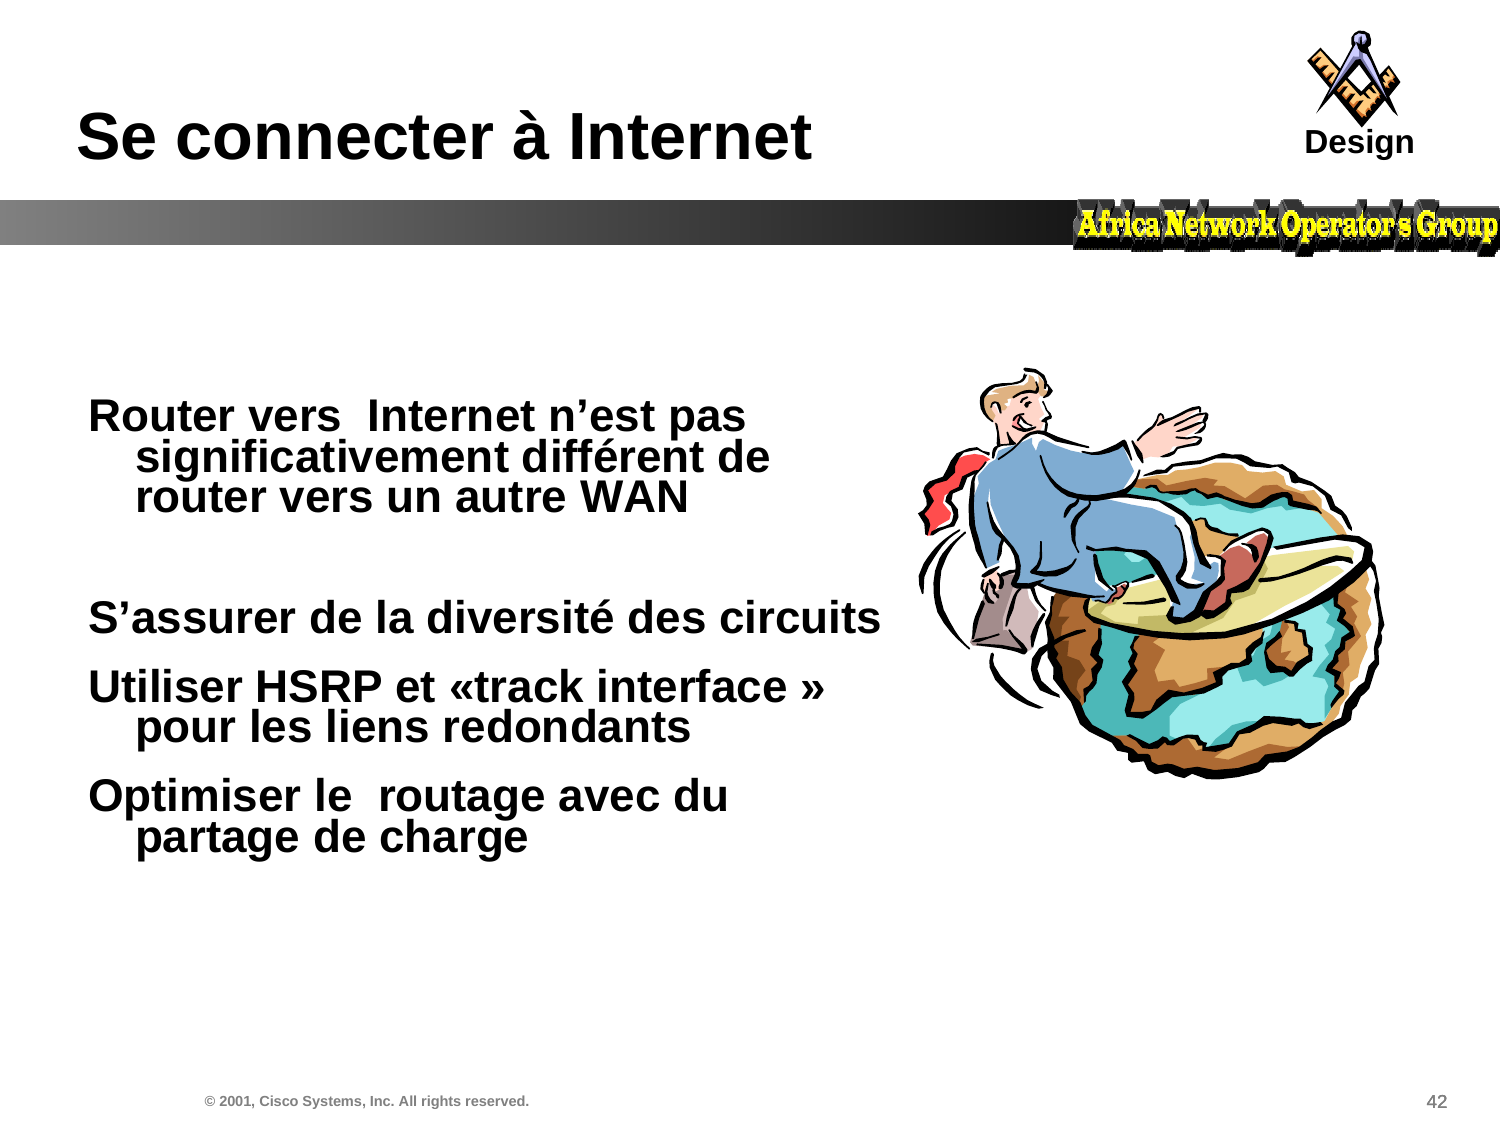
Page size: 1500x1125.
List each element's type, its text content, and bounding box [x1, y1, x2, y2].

picture [1070, 180, 1500, 275]
picture [917, 365, 1389, 784]
title Se connecter à Internet [62, 41, 1314, 180]
list Router vers Internet n’est pas significativement différent de router vers un autre WAN S’assurer de la diversité des circuits Utiliser HSRP et «track interface » pour les liens redondants Optimiser le routage avec du partage de charge [74, 336, 908, 923]
text_box Design [1292, 118, 1428, 168]
picture [1307, 29, 1402, 118]
